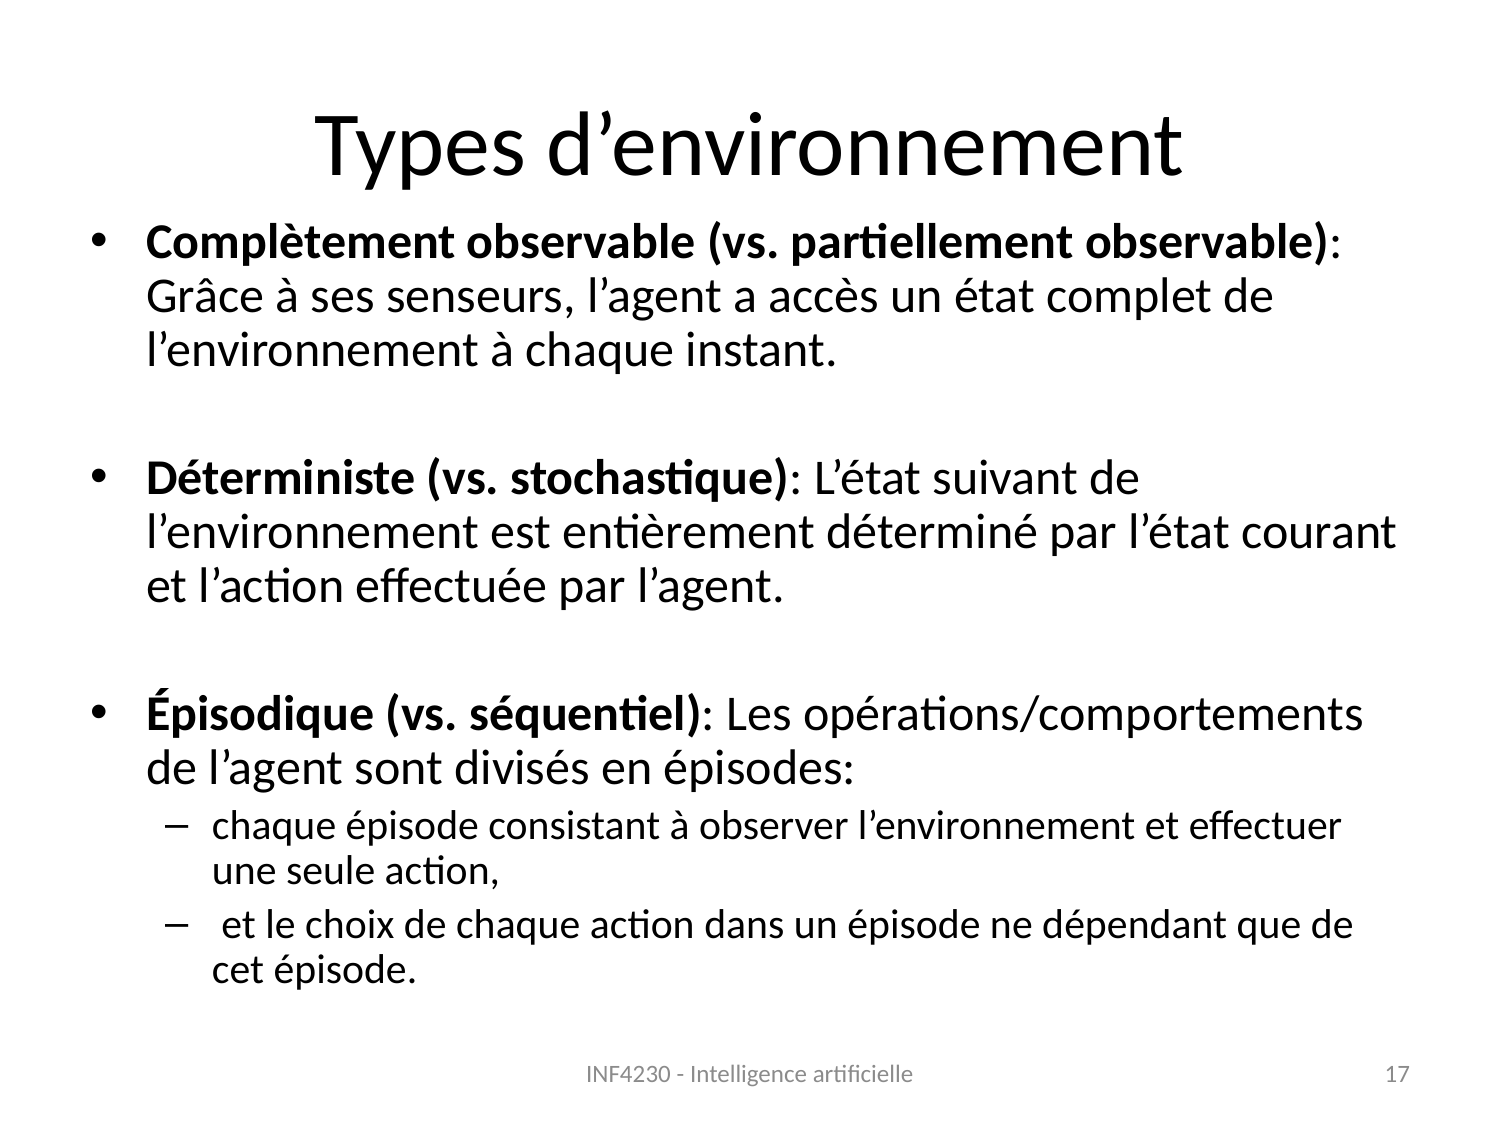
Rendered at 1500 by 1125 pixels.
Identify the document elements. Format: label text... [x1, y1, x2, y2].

title Types d’environnement [75, 45, 1425, 208]
slide_number <numéro> [1074, 1042, 1425, 1103]
footer INF4230 - Intelligence artificielle [512, 1042, 988, 1103]
list Complètement observable (vs. partiellement observable): Grâce à ses senseurs, l’agent a accès un état complet de l’environnement à chaque instant. Déterministe (vs. stochastique): L’état suivant de l’environnement est entièrement déterminé par l’état courant et l’action effectuée par l’agent. Épisodique (vs. séquentiel): Les opérations/comportements de l’agent sont divisés en épisodes: chaque épisode consistant à observer l’environnement et effectuer une seule action, et le choix de chaque action dans un épisode ne dépendant que de cet épisode. [75, 208, 1425, 1012]
